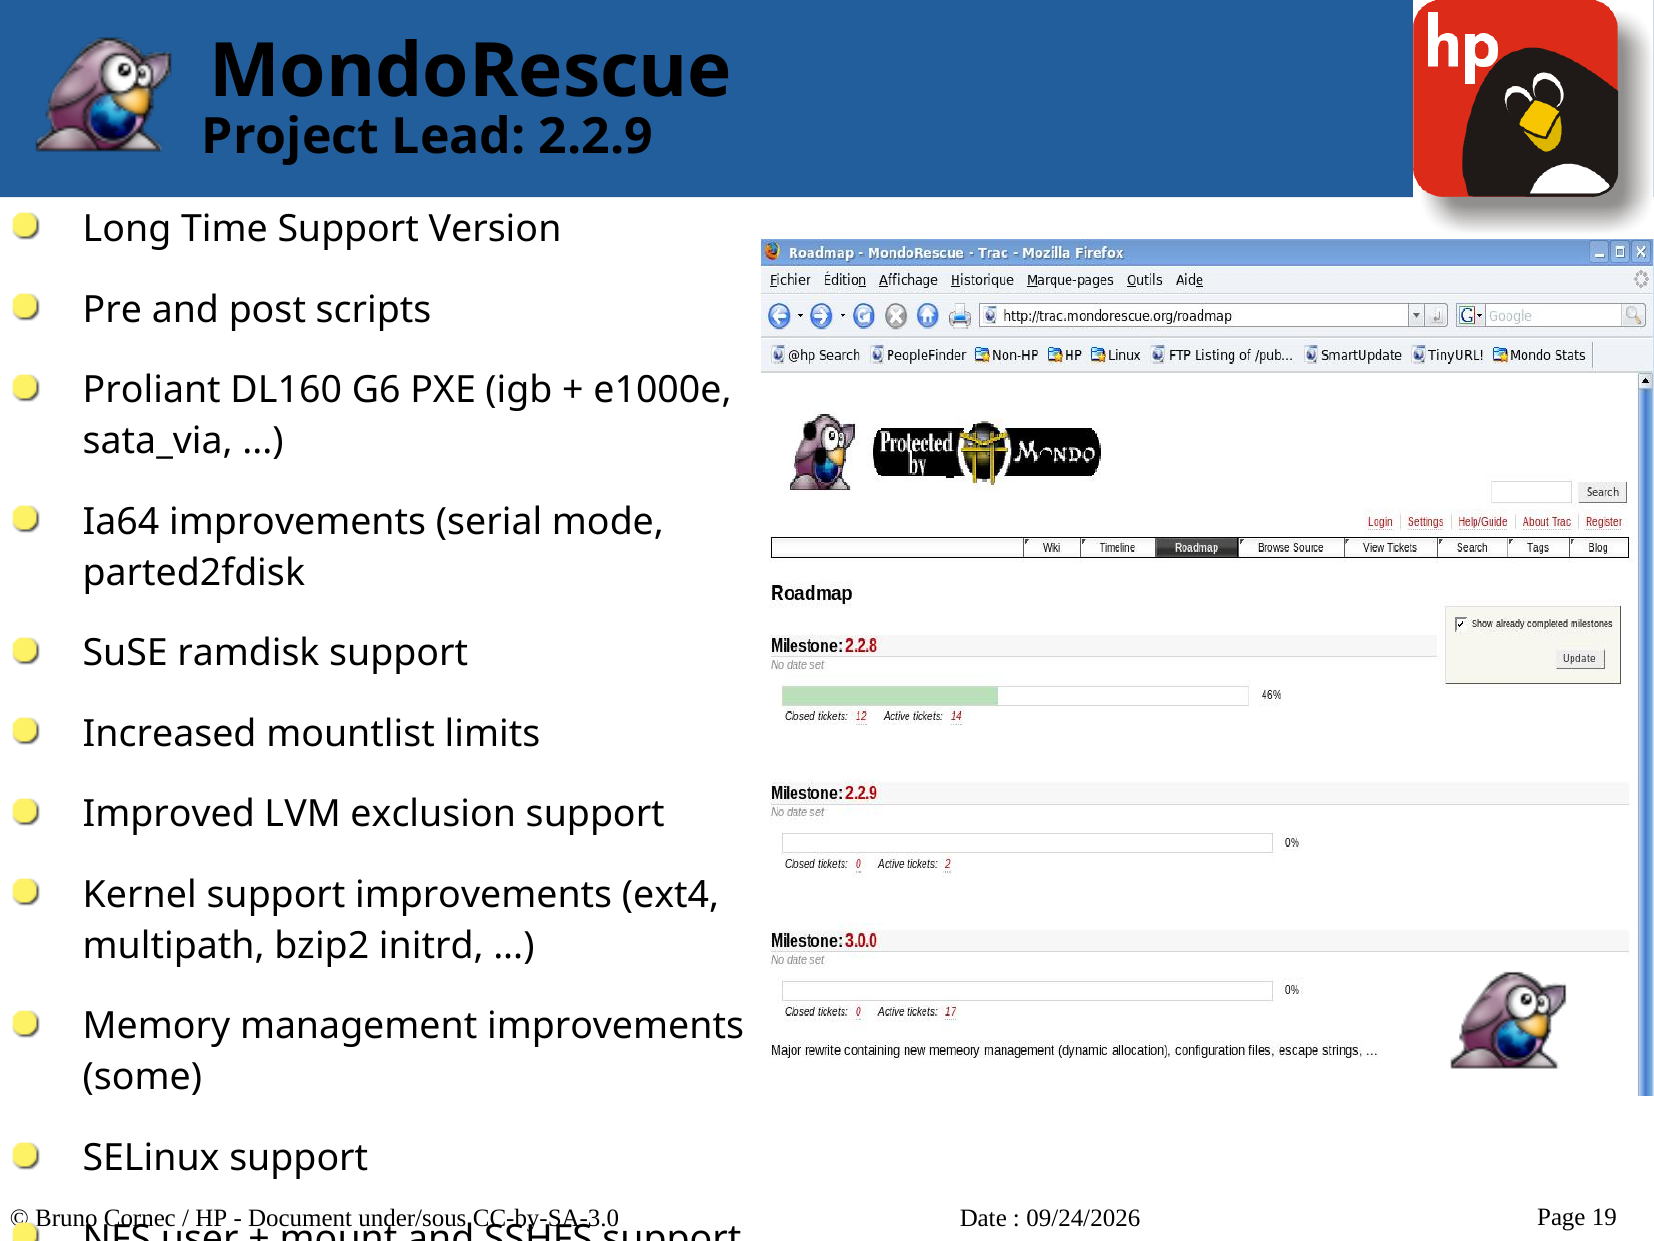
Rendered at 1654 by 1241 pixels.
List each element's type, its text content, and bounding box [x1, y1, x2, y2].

list Long Time Support Version Pre and post scripts Proliant DL160 G6 PXE (igb + e1000e, sata_via, ...) Ia64 improvements (serial mode, parted2fdisk SuSE ramdisk support Increased mountlist limits Improved LVM exclusion support Kernel support improvements (ext4, multipath, bzip2 initrd, ...) Memory management improvements (some) SELinux support NFS user + mount and SSHFS support [0, 201, 762, 1197]
picture [11, 1221, 42, 1241]
picture [761, 239, 1654, 1109]
picture [0, 0, 211, 199]
picture [1413, 0, 1654, 235]
title Project Lead: 2.2.9 [201, 32, 1191, 241]
